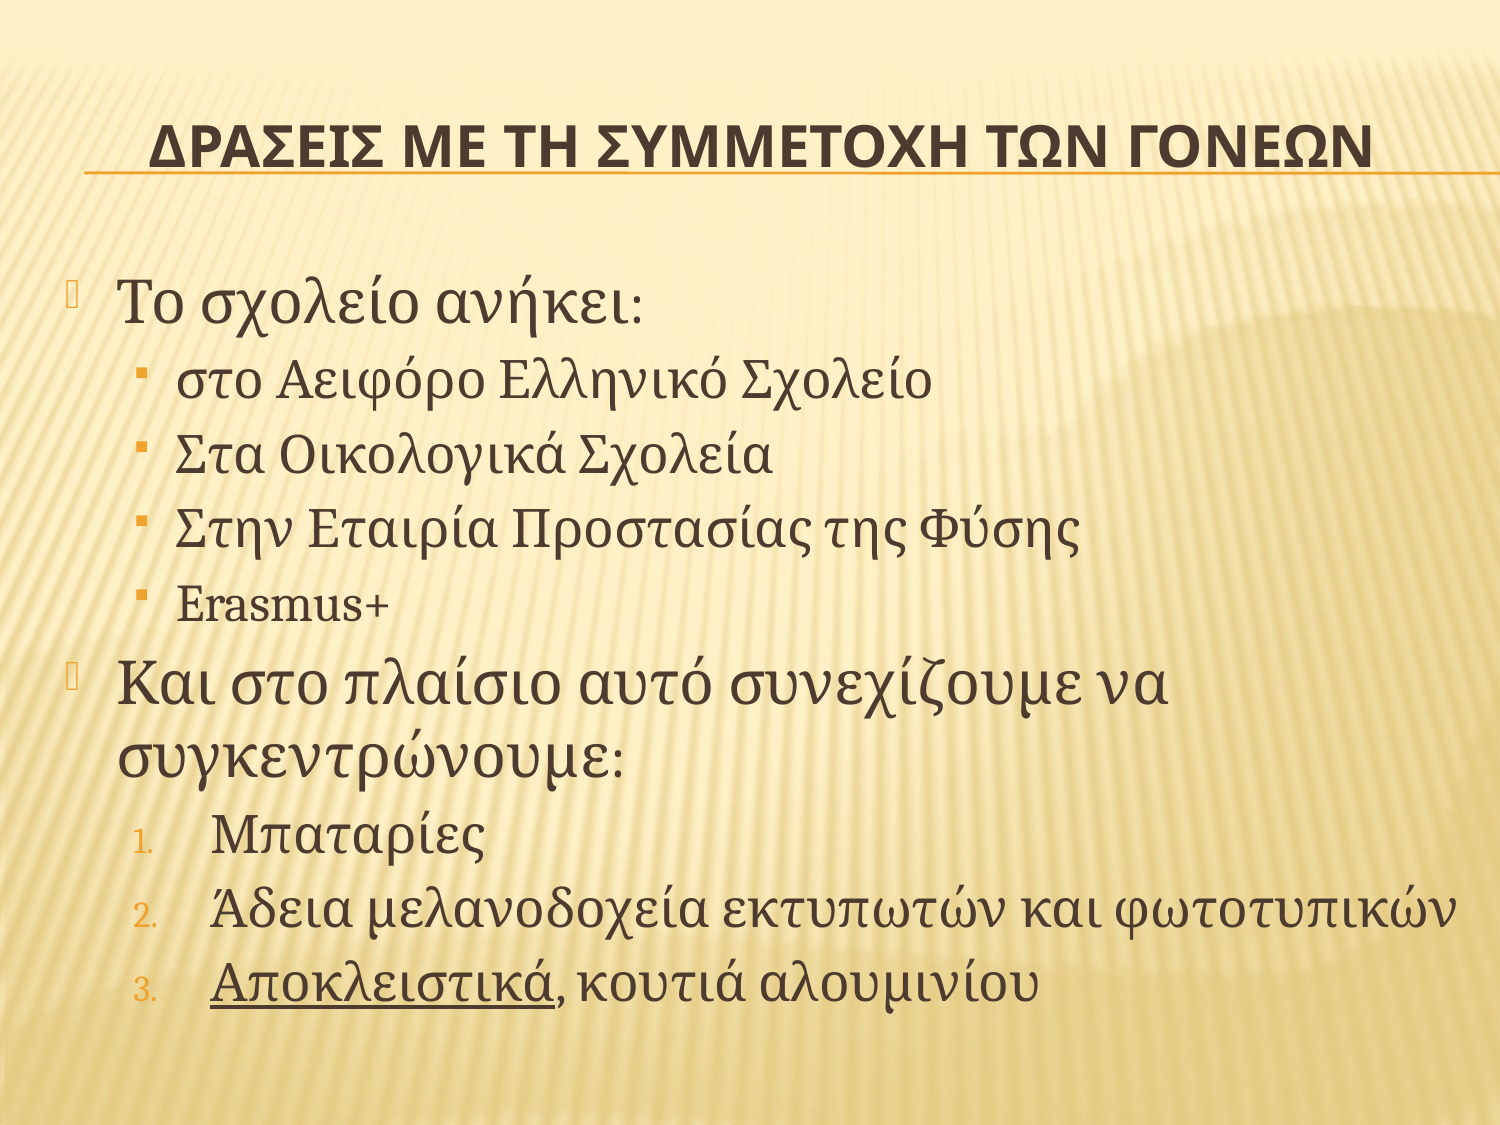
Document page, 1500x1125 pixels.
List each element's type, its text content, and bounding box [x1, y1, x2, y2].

picture [0, 0, 1500, 1125]
title ΔΡΑΣΕΙΣ ΜΕ ΤΗ ΣΥΜΜΕΤΟΧΗ ΤΩΝ ΓΟΝΕΩΝ [50, 75, 1475, 213]
list Το σχολείο ανήκει: στο Αειφόρο Ελληνικό Σχολείο Στα Οικολογικά Σχολεία Στην Εταιρία Προστασίας της Φύσης Erasmus+ Και στο πλαίσιο αυτό συνεχίζουμε να συγκεντρώνουμε: Μπαταρίες Άδεια μελανοδοχεία εκτυπωτών και φωτοτυπικών Αποκλειστικά, κουτιά αλουμινίου [50, 254, 1475, 1071]
